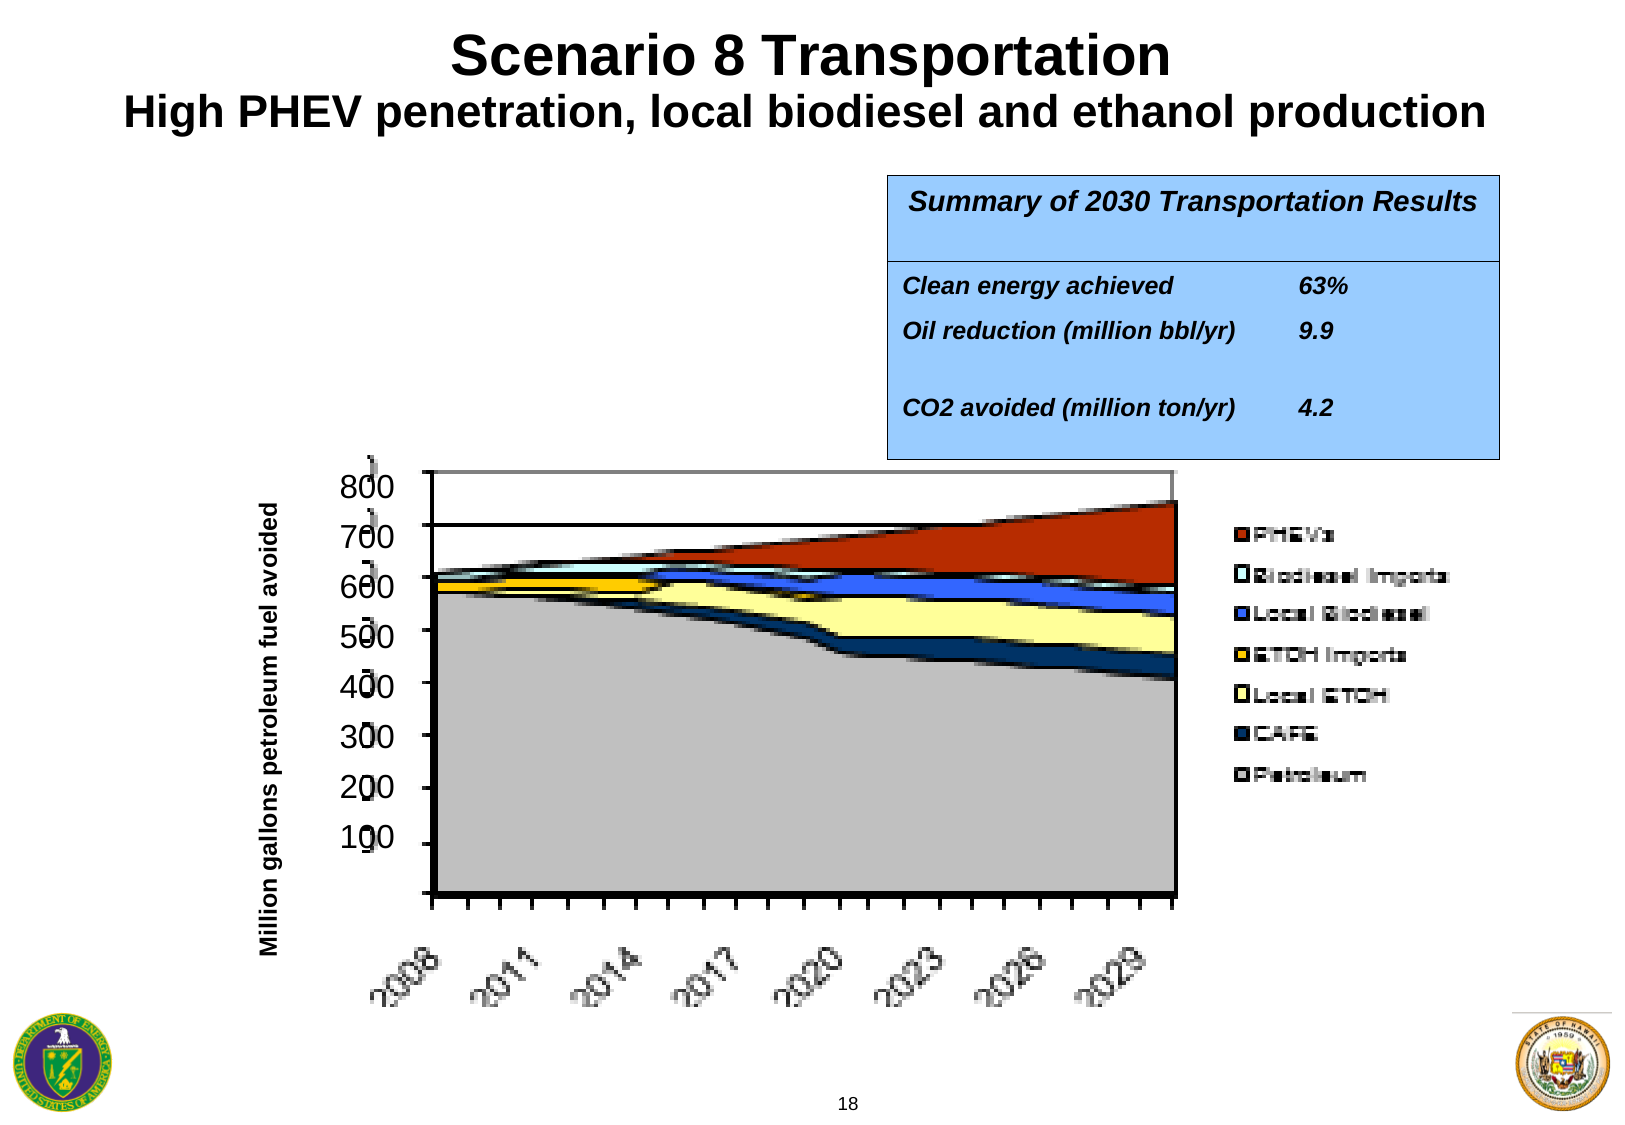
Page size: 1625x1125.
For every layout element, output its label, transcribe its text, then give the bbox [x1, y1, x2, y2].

table_cell Clean energy achieved [888, 262, 1284, 307]
table_cell 9.9 [1284, 307, 1499, 383]
text_box 800 [324, 449, 411, 499]
table_header Summary of 2030 Transportation Results [888, 176, 1499, 261]
text_box 600 [324, 571, 411, 620]
text_box 400 [324, 649, 411, 699]
text_box 500 [324, 620, 411, 649]
text_box 700 [324, 499, 411, 571]
table_cell 63% [1284, 262, 1499, 307]
table_cell Oil reduction (million bbl/yr) [888, 307, 1284, 383]
text_box 300 [324, 699, 411, 749]
picture [12, 1012, 113, 1113]
text_box Million gallons petroleum fuel avoided [236, 388, 298, 973]
text_box 200 [324, 749, 411, 799]
table_cell CO2 avoided (million ton/yr) [888, 383, 1284, 459]
picture [1512, 1012, 1612, 1113]
text_box 100 [324, 799, 411, 871]
chart [362, 437, 1463, 1038]
text_box Scenario 8 Transportation High PHEV penetration, local biodiesel and ethanol production [49, 24, 1575, 163]
table_cell 4.2 [1284, 383, 1499, 459]
